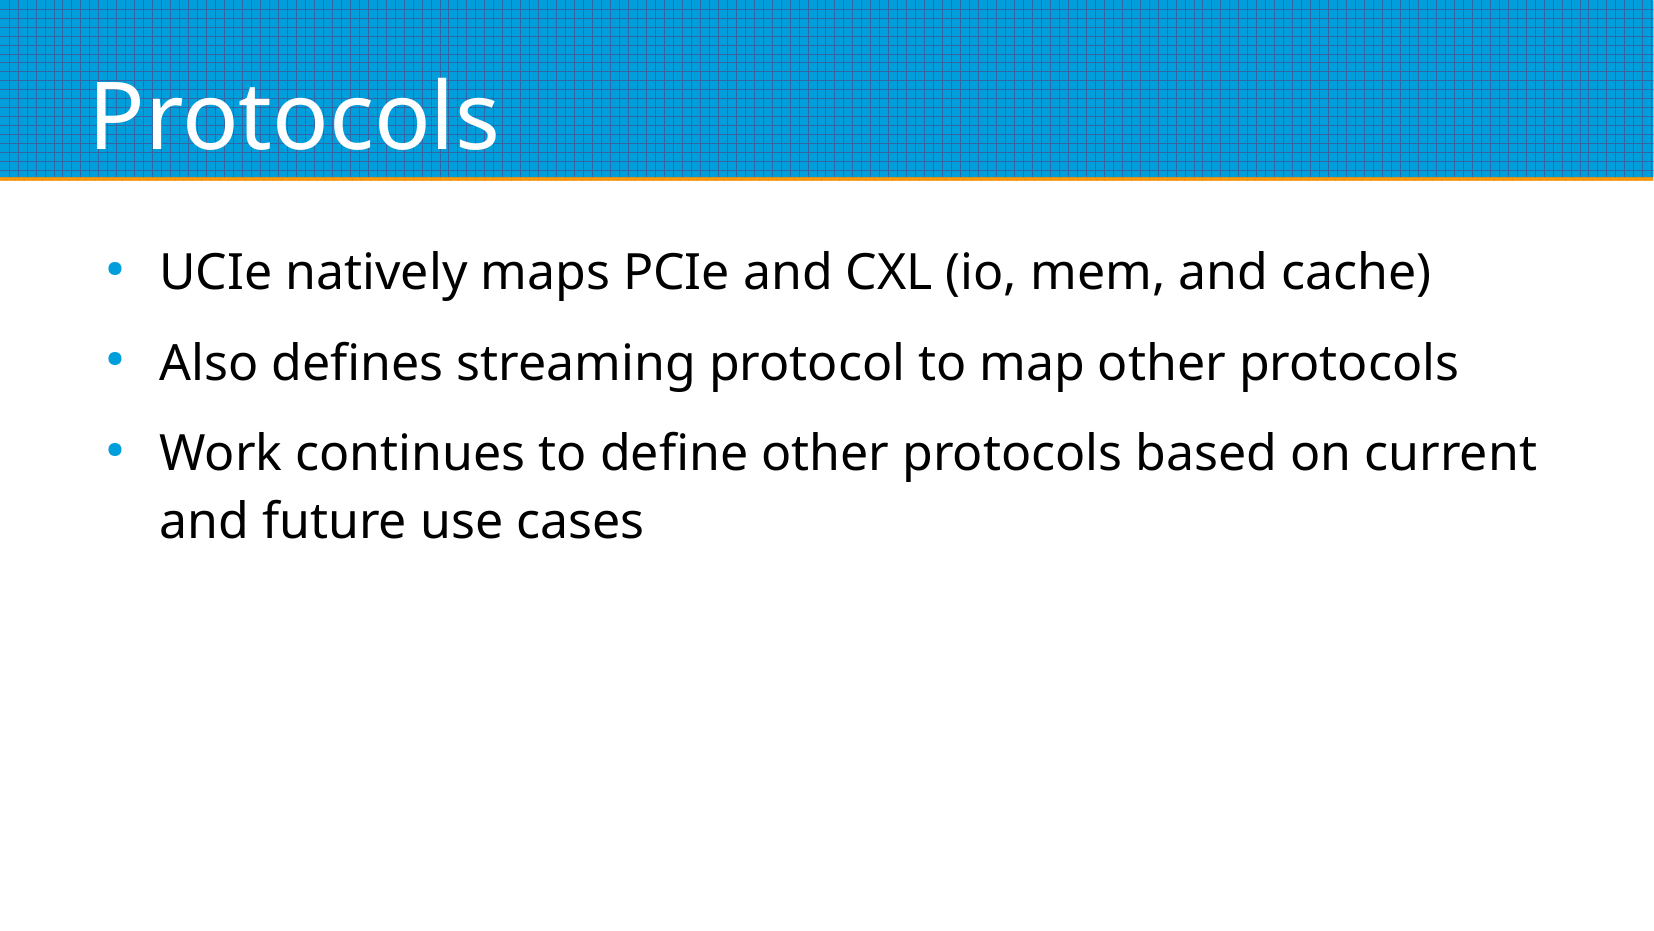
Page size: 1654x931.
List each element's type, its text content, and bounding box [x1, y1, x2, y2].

title Protocols [88, 14, 1565, 178]
list UCIe natively maps PCIe and CXL (io, mem, and cache) Also defines streaming protocol to map other protocols Work continues to define other protocols based on current and future use cases [88, 236, 1565, 813]
